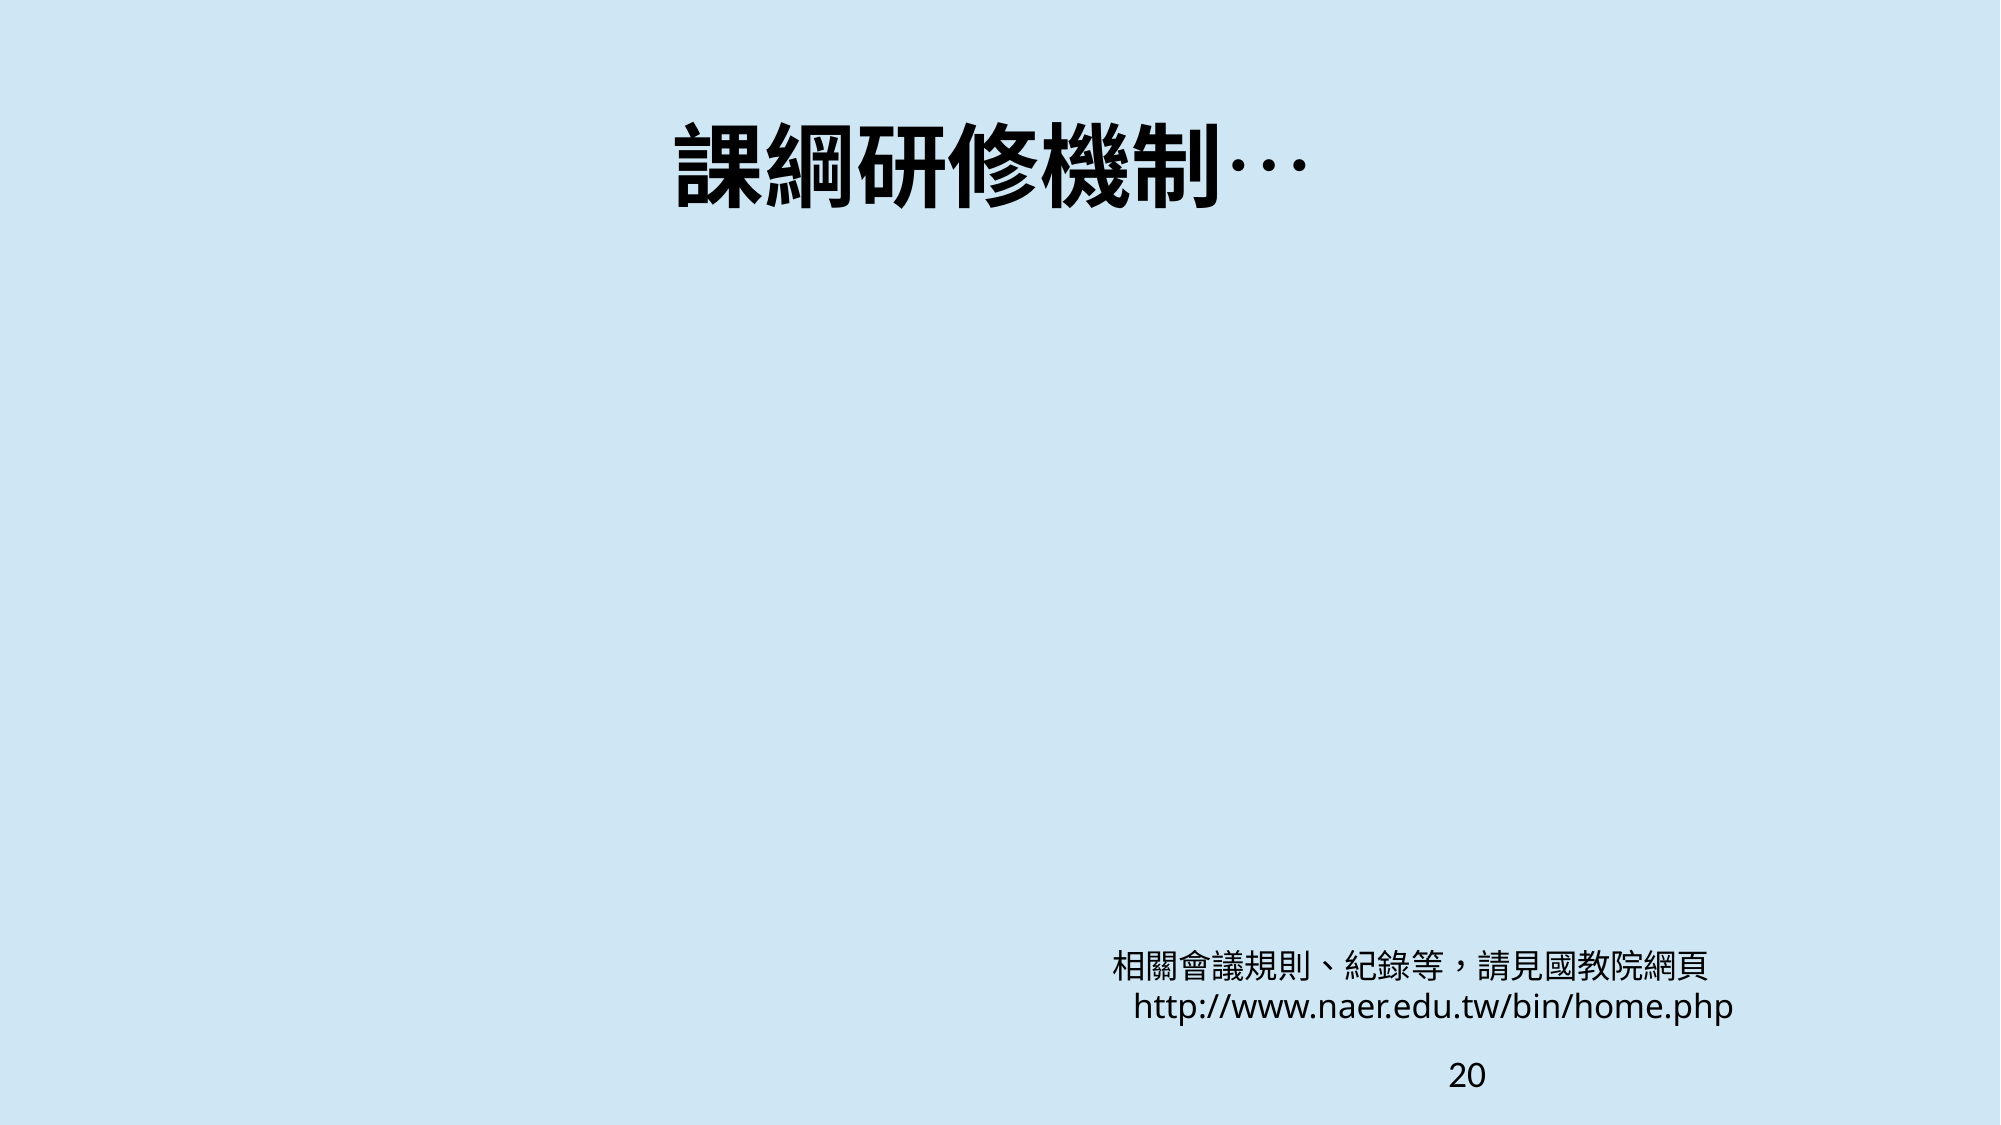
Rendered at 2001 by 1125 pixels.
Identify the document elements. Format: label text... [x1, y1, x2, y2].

title 課綱研修機制… [319, 101, 1670, 224]
text_box 相關會議規則、紀錄等，請見國教院網頁 http://www.naer.edu.tw/bin/home.php [1018, 937, 1750, 1038]
slide_number <編號> [1433, 1042, 1900, 1103]
picture [279, 224, 1709, 1043]
